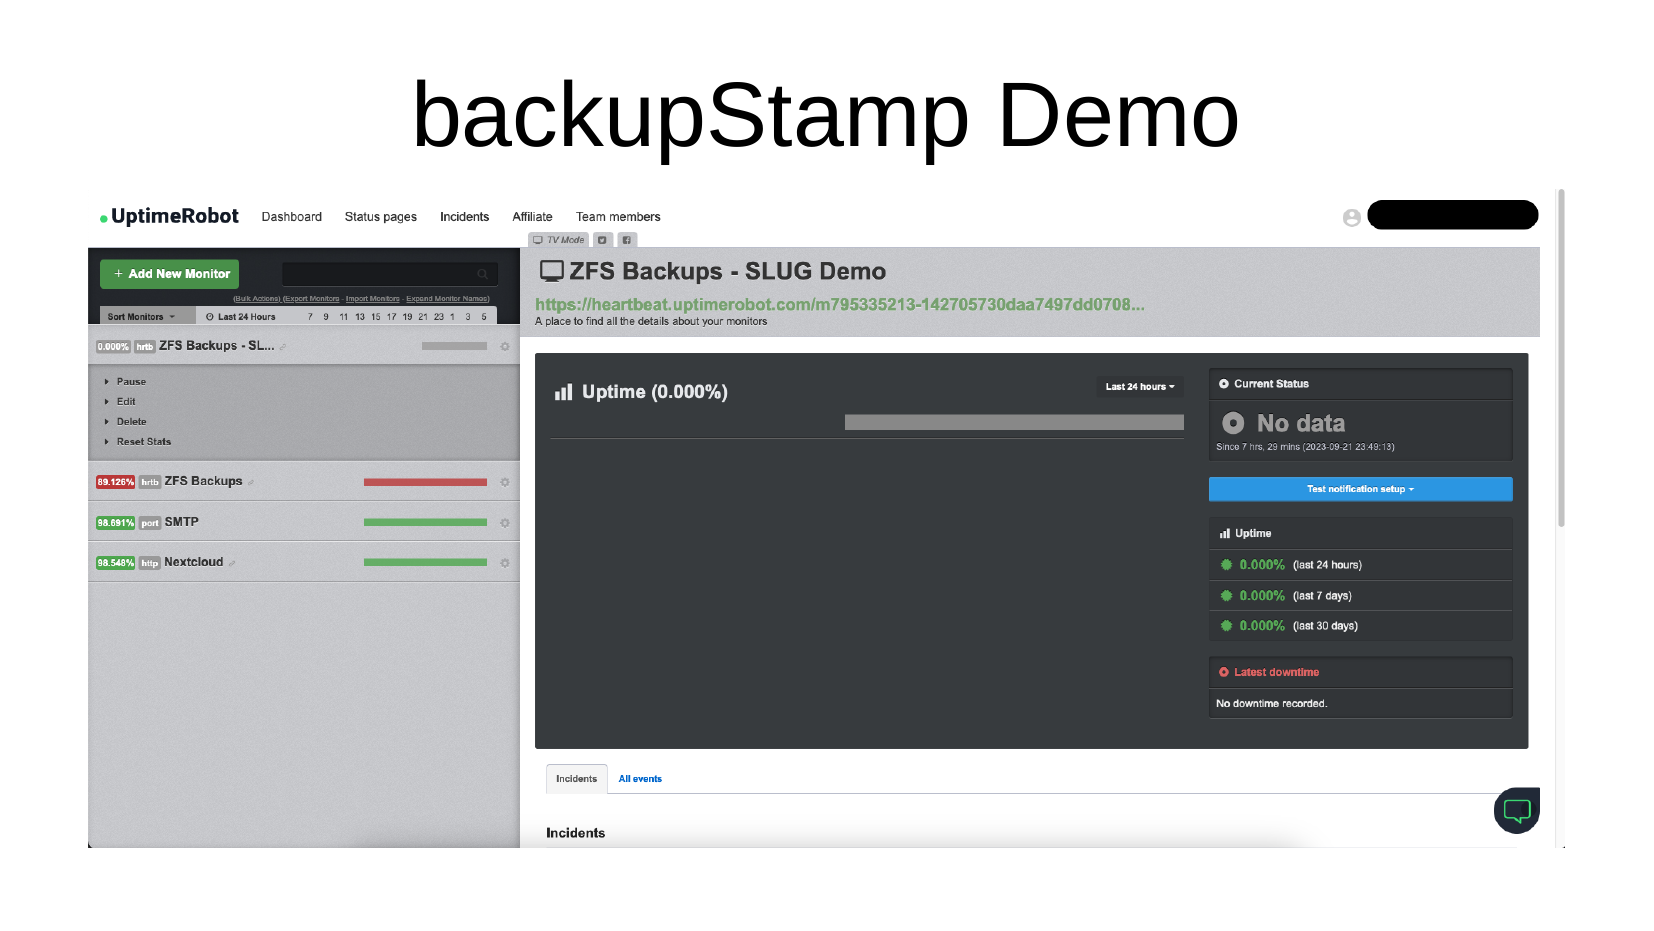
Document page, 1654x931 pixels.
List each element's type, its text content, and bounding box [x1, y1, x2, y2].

title backupStamp Demo [82, 37, 1571, 193]
picture [88, 193, 1565, 848]
